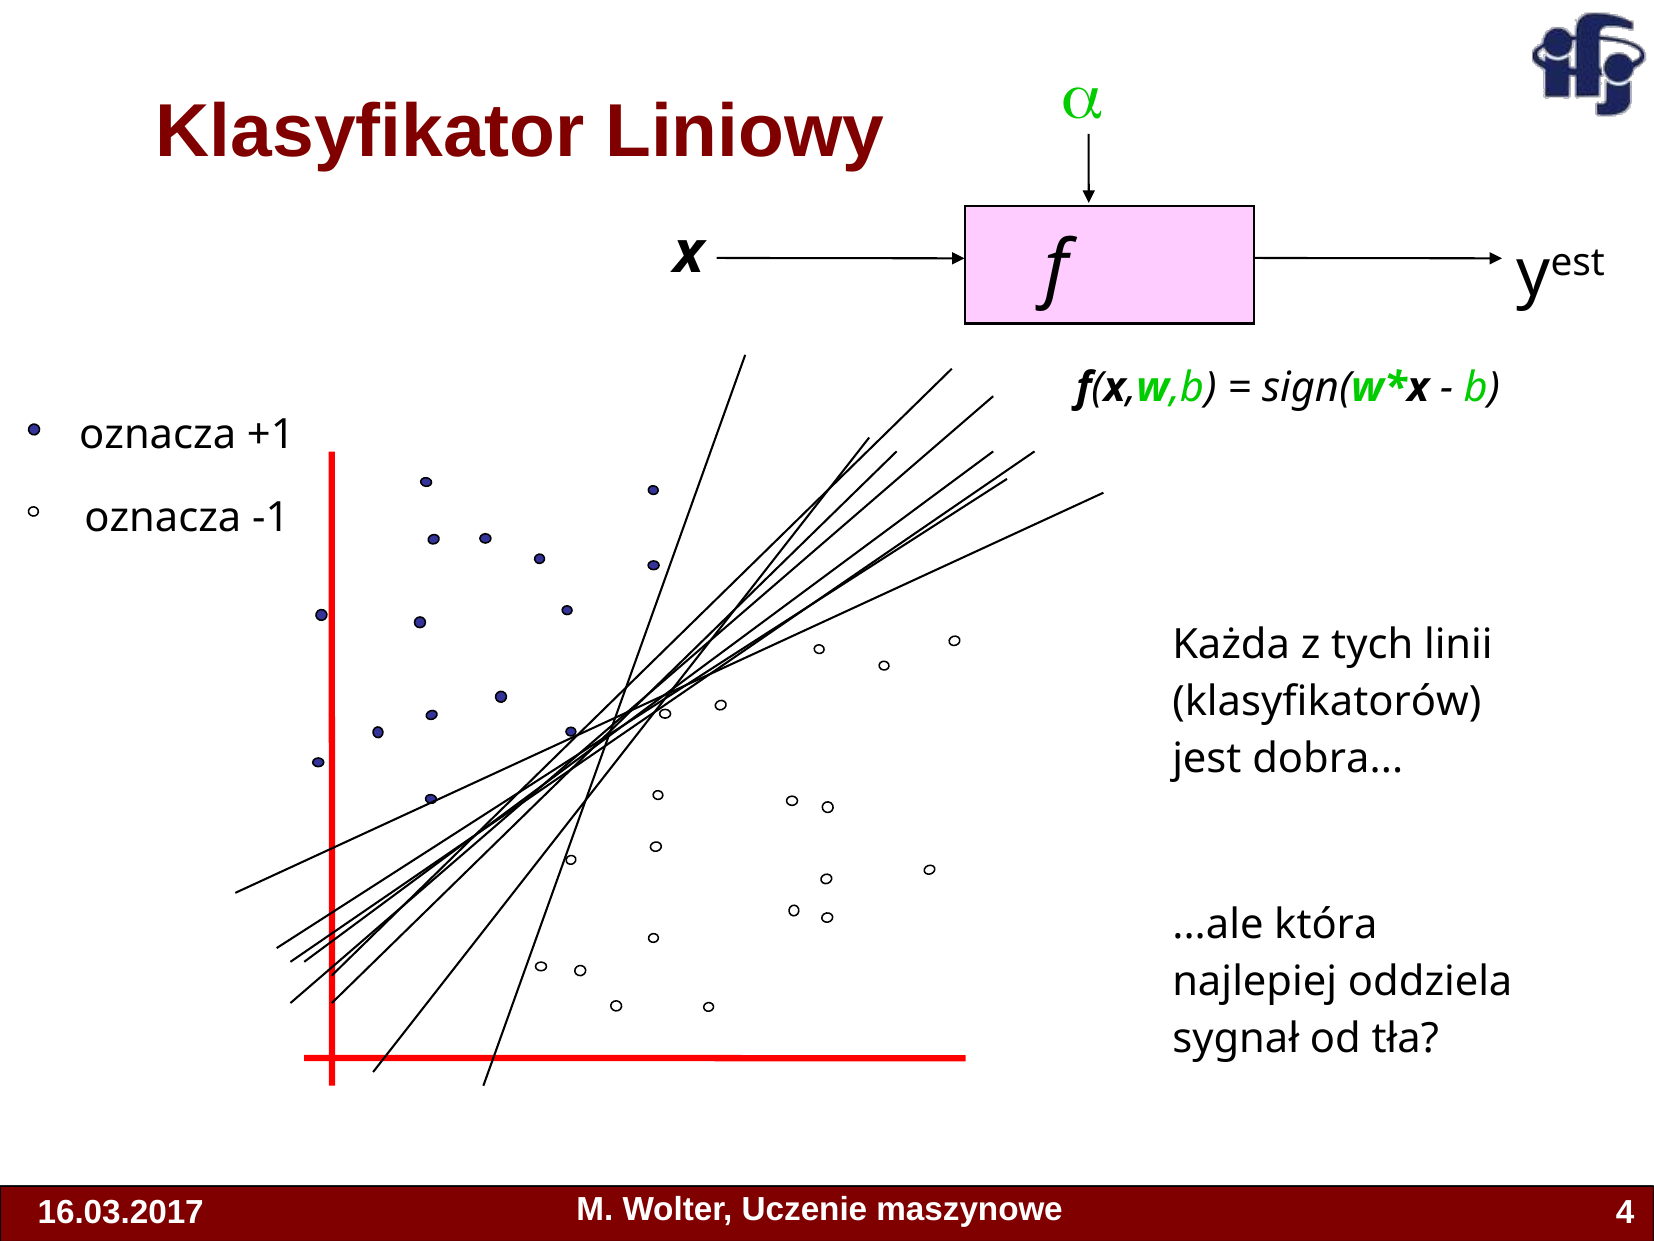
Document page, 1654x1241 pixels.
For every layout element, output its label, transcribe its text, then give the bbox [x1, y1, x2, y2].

text_box [373, 726, 383, 738]
text_box [650, 842, 662, 852]
text_box [703, 1002, 714, 1012]
text_box [814, 644, 825, 654]
text_box [879, 661, 889, 670]
text_box [565, 727, 576, 736]
title Klasyfikator Liniowy [27, 40, 993, 180]
text_box [566, 855, 576, 865]
text_box [426, 710, 437, 720]
text_box [924, 865, 935, 875]
text_box [821, 912, 833, 923]
text_box [479, 533, 491, 544]
text_box x [633, 202, 745, 298]
text_box [535, 962, 547, 971]
text_box [28, 424, 40, 435]
text_box [822, 801, 834, 813]
text_box [428, 534, 439, 544]
text_box [786, 796, 798, 806]
text_box [648, 485, 659, 495]
text_box [312, 757, 324, 767]
text_box f(x,w,b) = sign(w*x - b) [998, 348, 1578, 422]
text_box [610, 1000, 622, 1011]
text_box [316, 609, 327, 621]
text_box f [964, 205, 1254, 324]
text_box [648, 560, 660, 570]
text_box [425, 794, 437, 802]
text_box oznacza +1 oznacza -1 [14, 396, 360, 552]
text_box [659, 709, 671, 719]
text_box Każda z tych linii (klasyfikatorów) jest dobra... ...ale która najlepiej oddziela sygnał od tła? [1157, 606, 1558, 1073]
text_box [949, 636, 960, 646]
text_box [28, 506, 39, 517]
text_box [420, 477, 432, 487]
text_box [648, 933, 659, 943]
text_box yest [1501, 216, 1654, 323]
text_box [414, 616, 426, 628]
picture [1525, 0, 1654, 129]
text_box [574, 965, 586, 976]
text_box [789, 905, 799, 916]
text_box  [1047, 65, 1117, 142]
text_box [821, 874, 832, 884]
text_box [653, 790, 663, 800]
text_box [534, 554, 545, 564]
text_box [562, 605, 573, 615]
text_box [495, 691, 507, 703]
text_box [715, 700, 726, 710]
